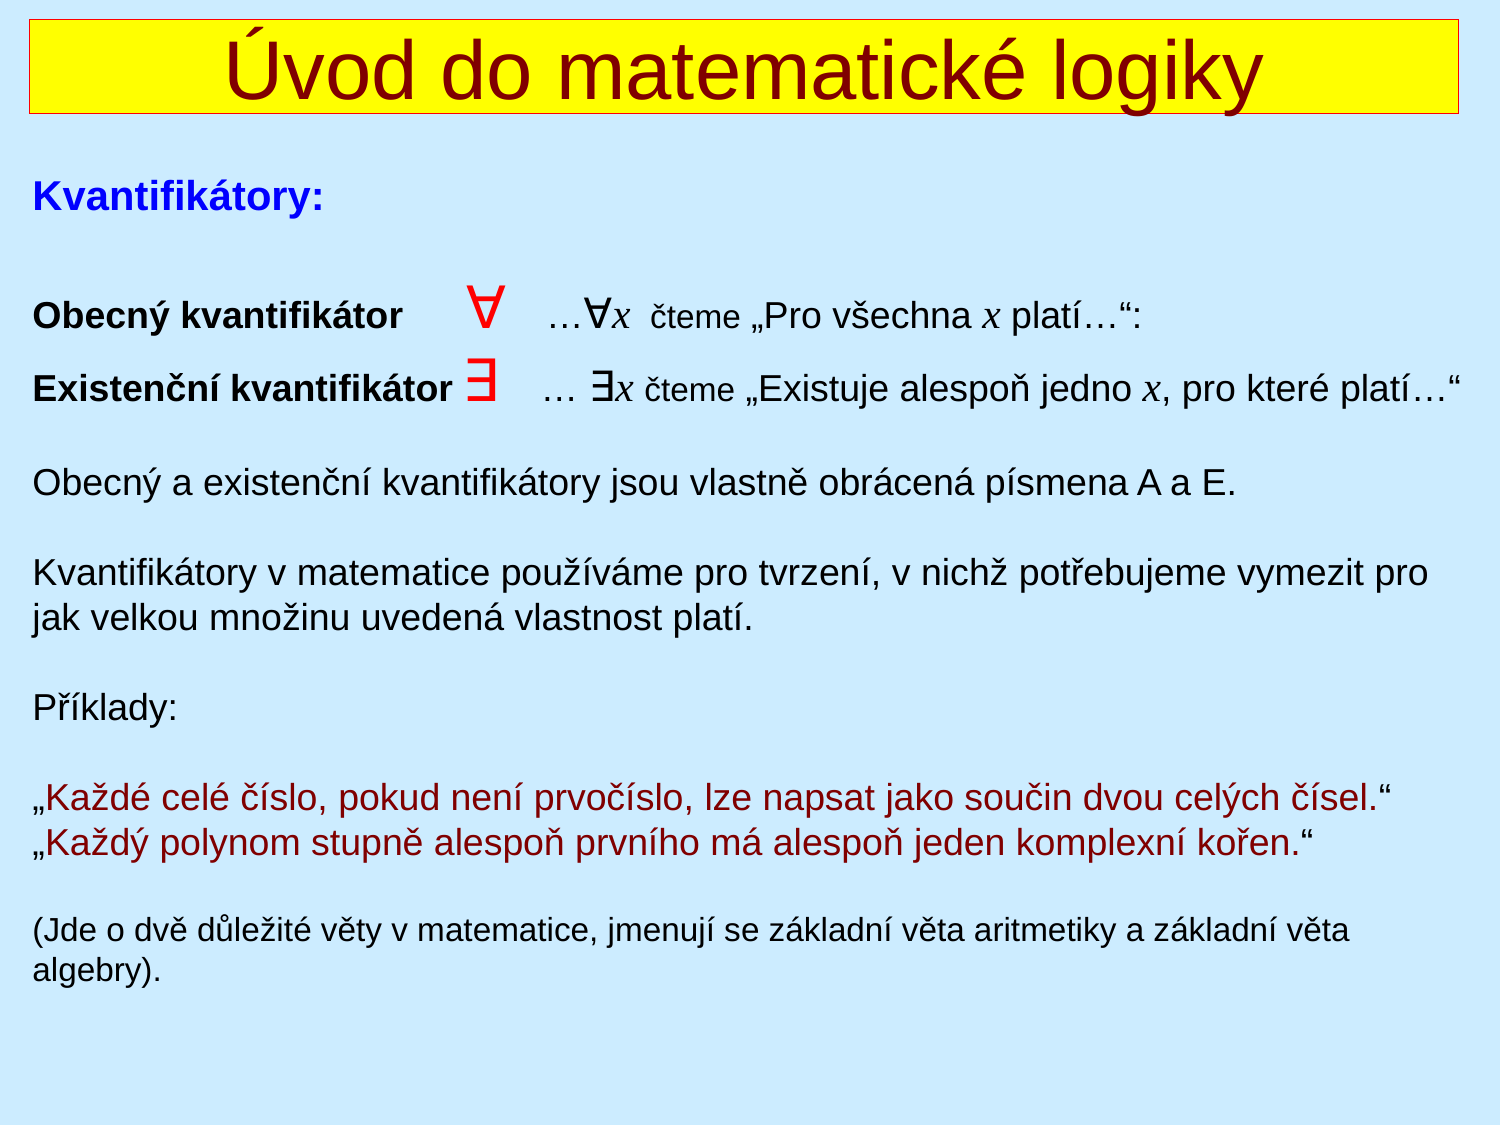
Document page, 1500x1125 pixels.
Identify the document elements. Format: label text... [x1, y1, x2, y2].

title Úvod do matematické logiky [29, 19, 1459, 114]
text_box Kvantifikátory: Obecný kvantifikátor ∀ …∀x čteme „Pro všechna x platí…“: Existenční kvantifikátor ∃ … ∃x čteme „Existuje alespoň jedno x, pro které platí…“ Obecný a existenční kvantifikátory jsou vlastně obrácená písmena A a E. Kvantifikátory v matematice používáme pro tvrzení, v nichž potřebujeme vymezit pro jak velkou množinu uvedená vlastnost platí. Příklady: „Každé celé číslo, pokud není prvočíslo, lze napsat jako součin dvou celých čísel.“ „Každý polynom stupně alespoň prvního má alespoň jeden komplexní kořen.“ (Jde o dvě důležité věty v matematice, jmenují se základní věta aritmetiky a základní věta algebry). [17, 160, 1500, 1036]
